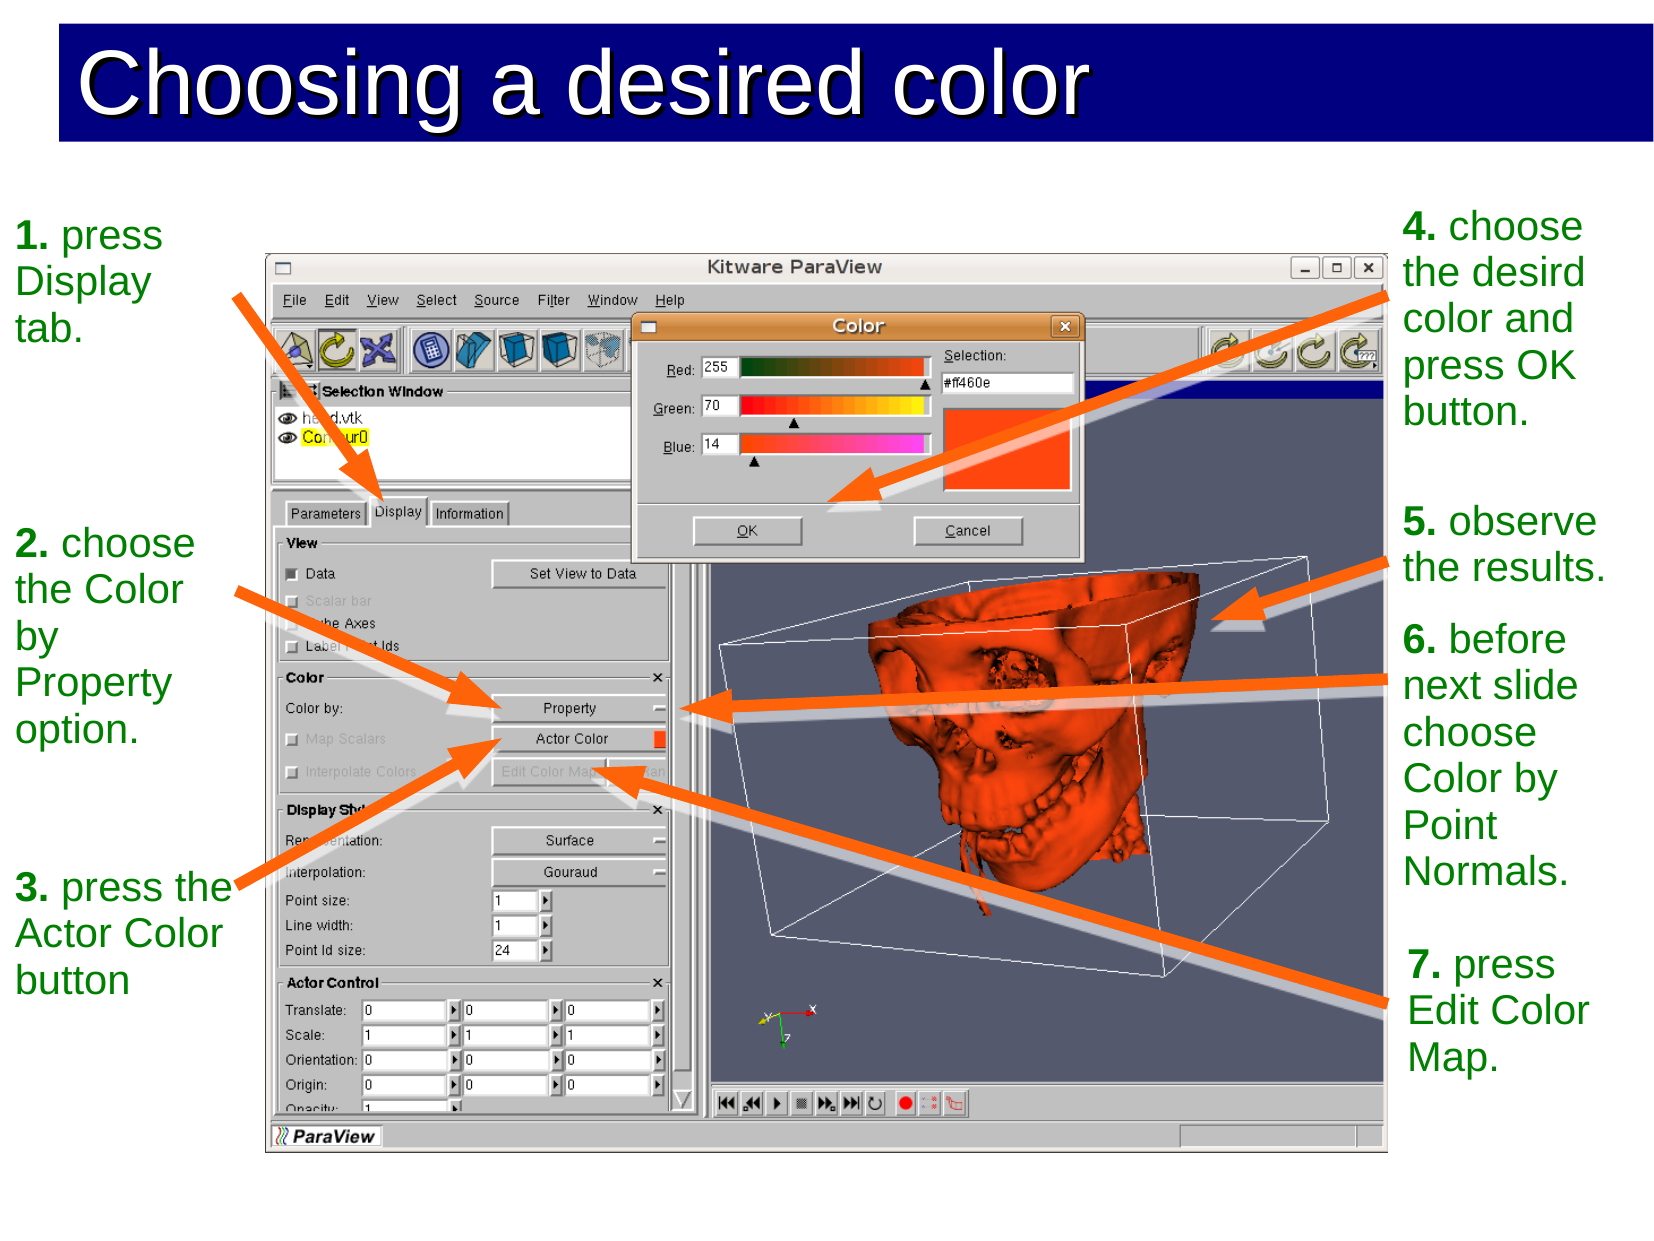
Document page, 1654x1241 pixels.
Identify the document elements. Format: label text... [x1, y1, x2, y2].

text_box 5. observe the results. [1387, 490, 1649, 611]
picture [265, 253, 1388, 1153]
text_box 7. press Edit Color Map. [1392, 933, 1654, 1106]
text_box 4. choose the desird color and press OK button. [1387, 194, 1649, 472]
text_box 2. choose the Color by Property option. [0, 512, 232, 790]
text_box 1. press Display tab. [0, 203, 232, 377]
title Choosing a desired color [76, 23, 1565, 142]
text_box 6. before next slide choose Color by Point Normals. [1387, 611, 1649, 938]
text_box 3. press the Actor Color button [0, 856, 262, 1030]
